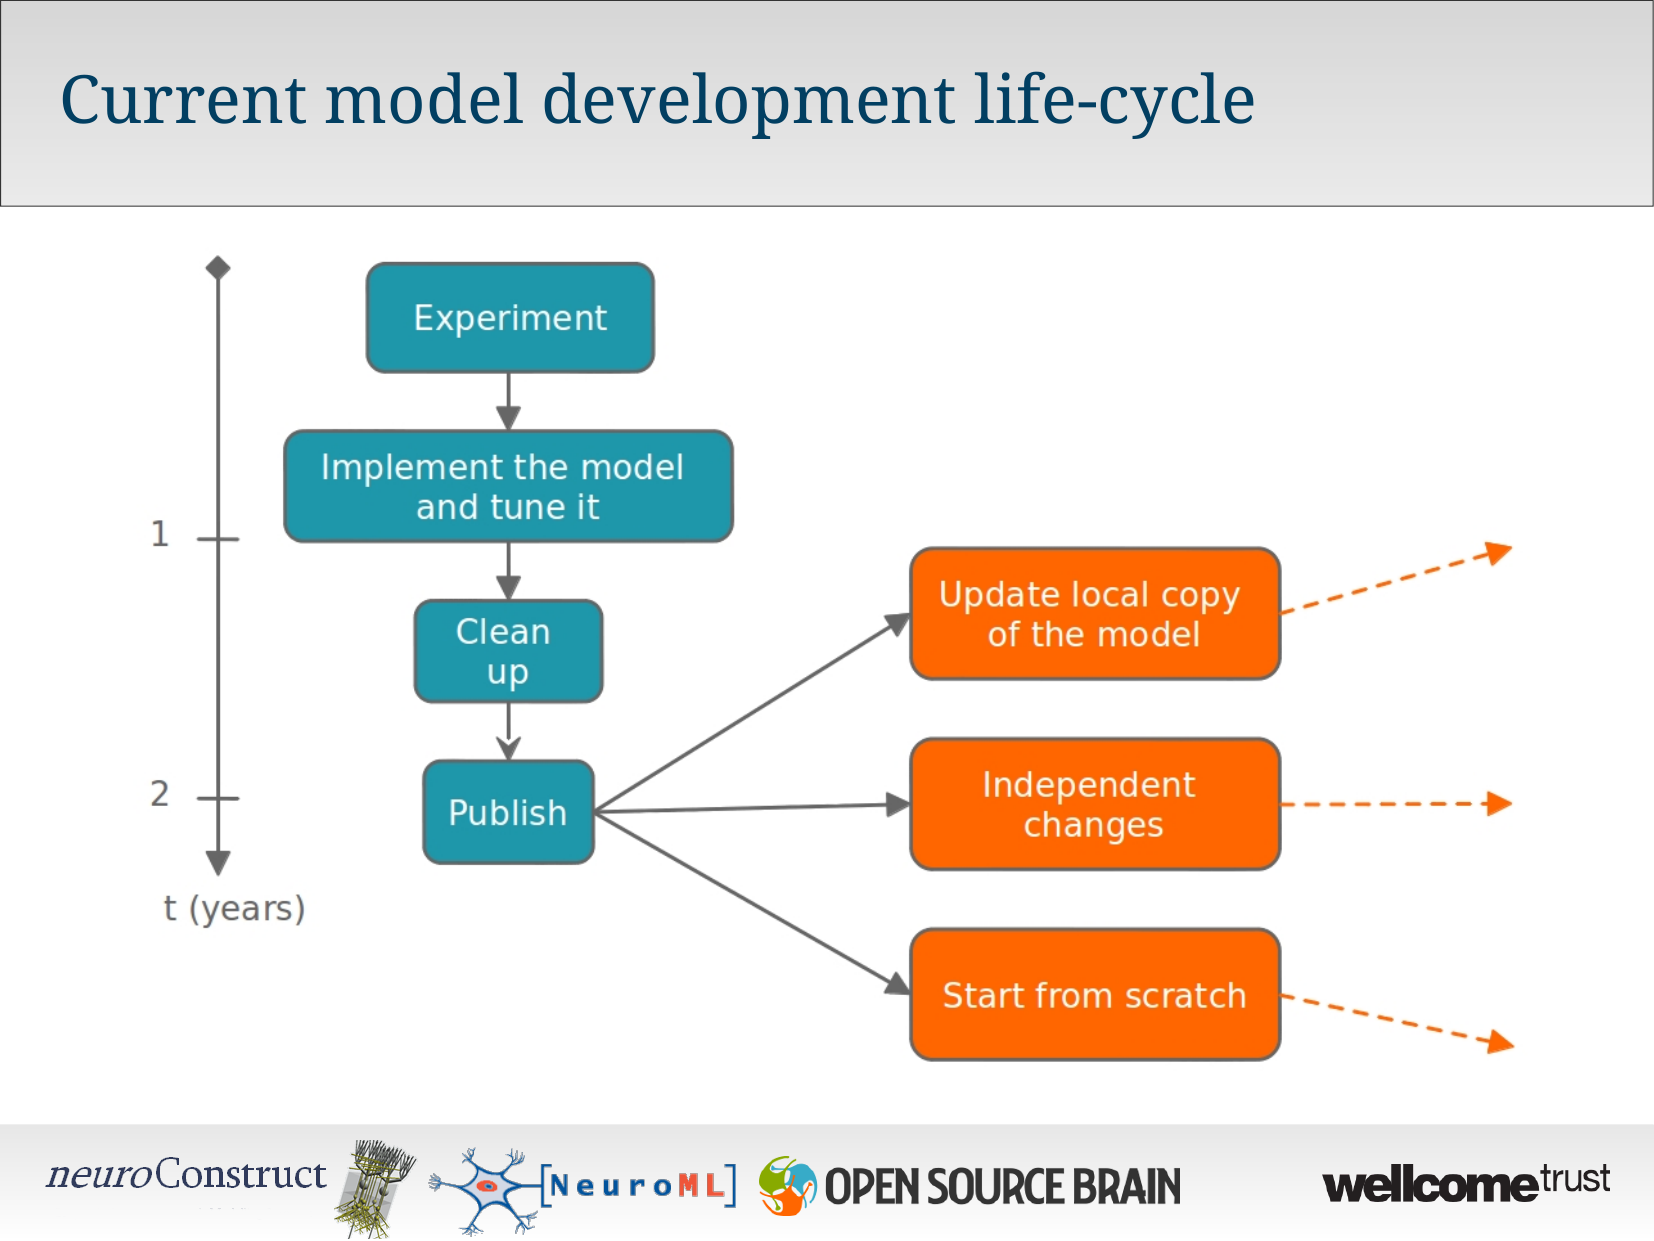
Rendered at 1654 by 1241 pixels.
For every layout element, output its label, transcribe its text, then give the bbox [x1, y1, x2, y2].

text_box Current model development life-cycle [59, 29, 1591, 174]
picture [428, 1147, 736, 1237]
picture [32, 1140, 419, 1239]
picture [759, 1156, 1180, 1216]
picture [1322, 1164, 1610, 1202]
picture [93, 217, 1575, 1112]
